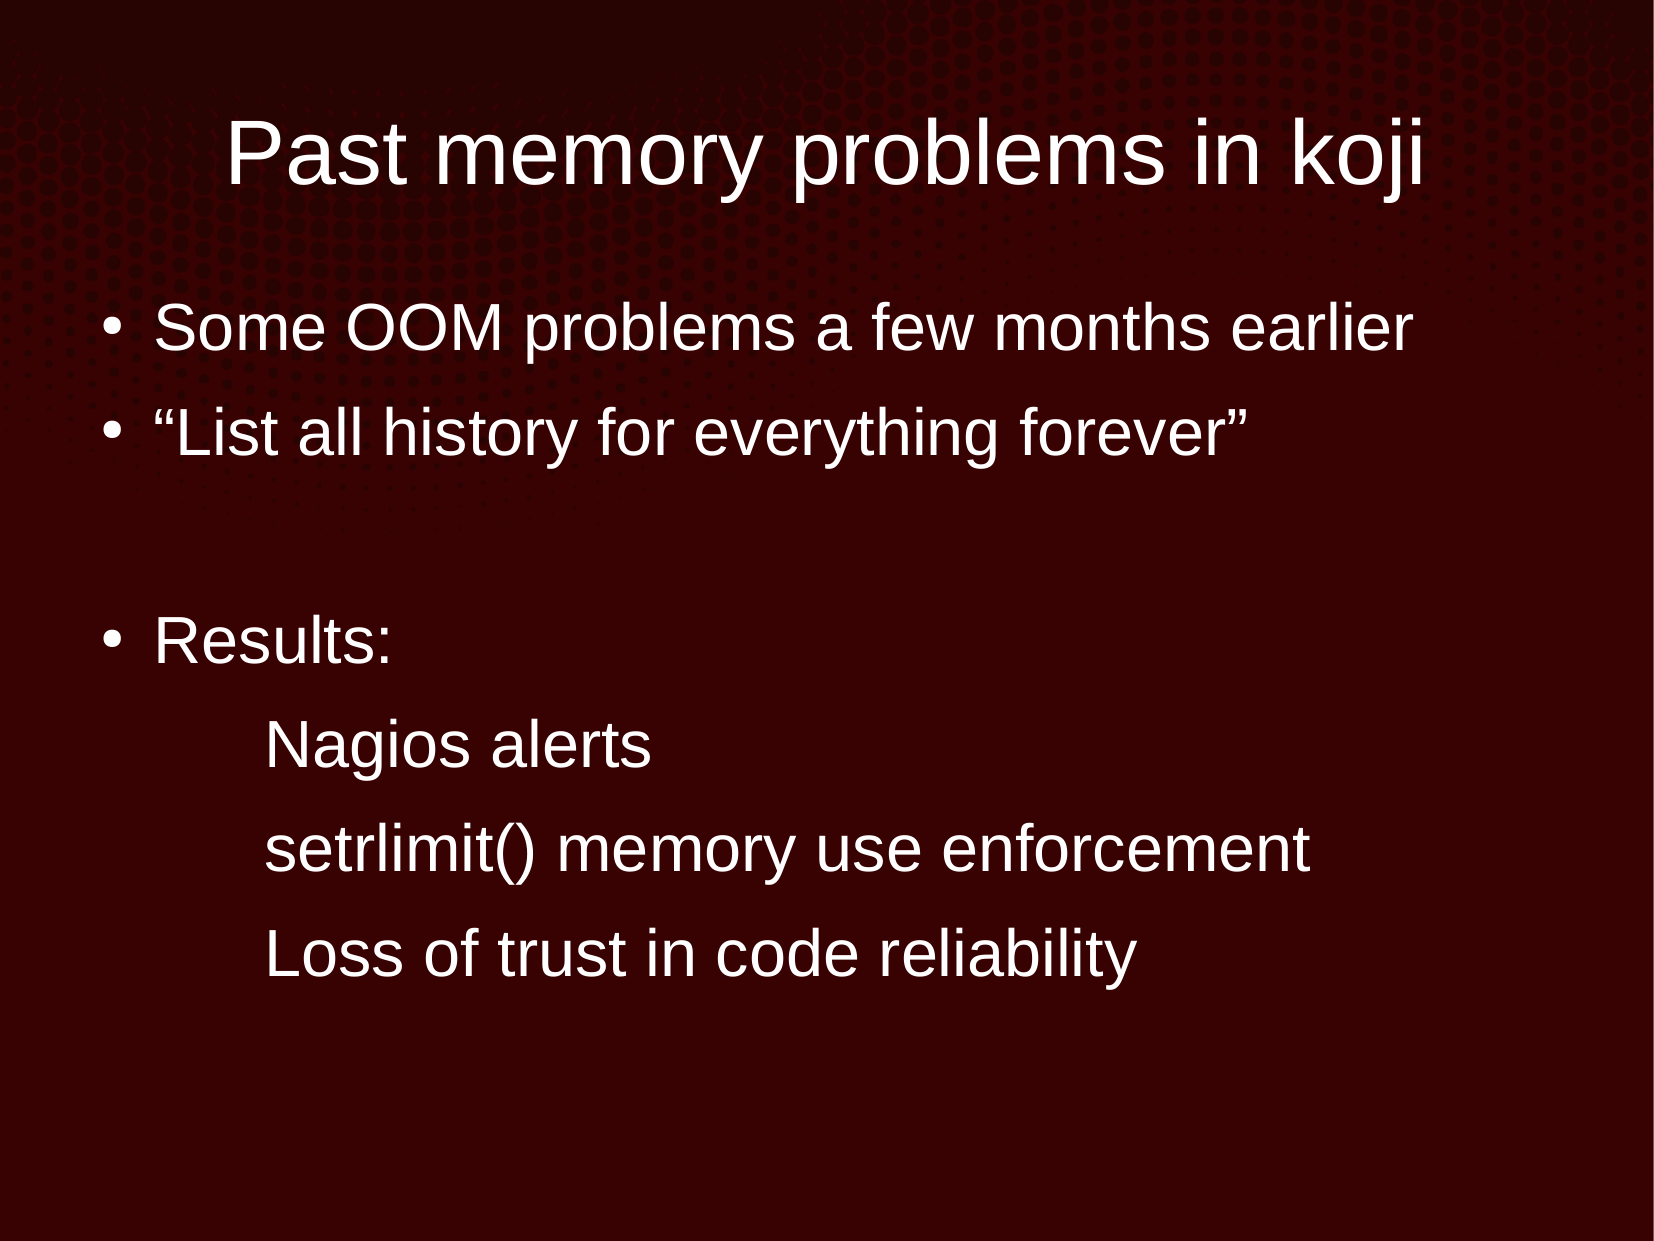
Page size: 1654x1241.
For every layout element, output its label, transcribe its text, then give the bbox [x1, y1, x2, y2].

picture [0, 0, 1654, 1241]
list Some OOM problems a few months earlier “List all history for everything forever” Results: Nagios alerts setrlimit() memory use enforcement Loss of trust in code reliability [82, 290, 1571, 1109]
title Past memory problems in koji [82, 49, 1571, 257]
